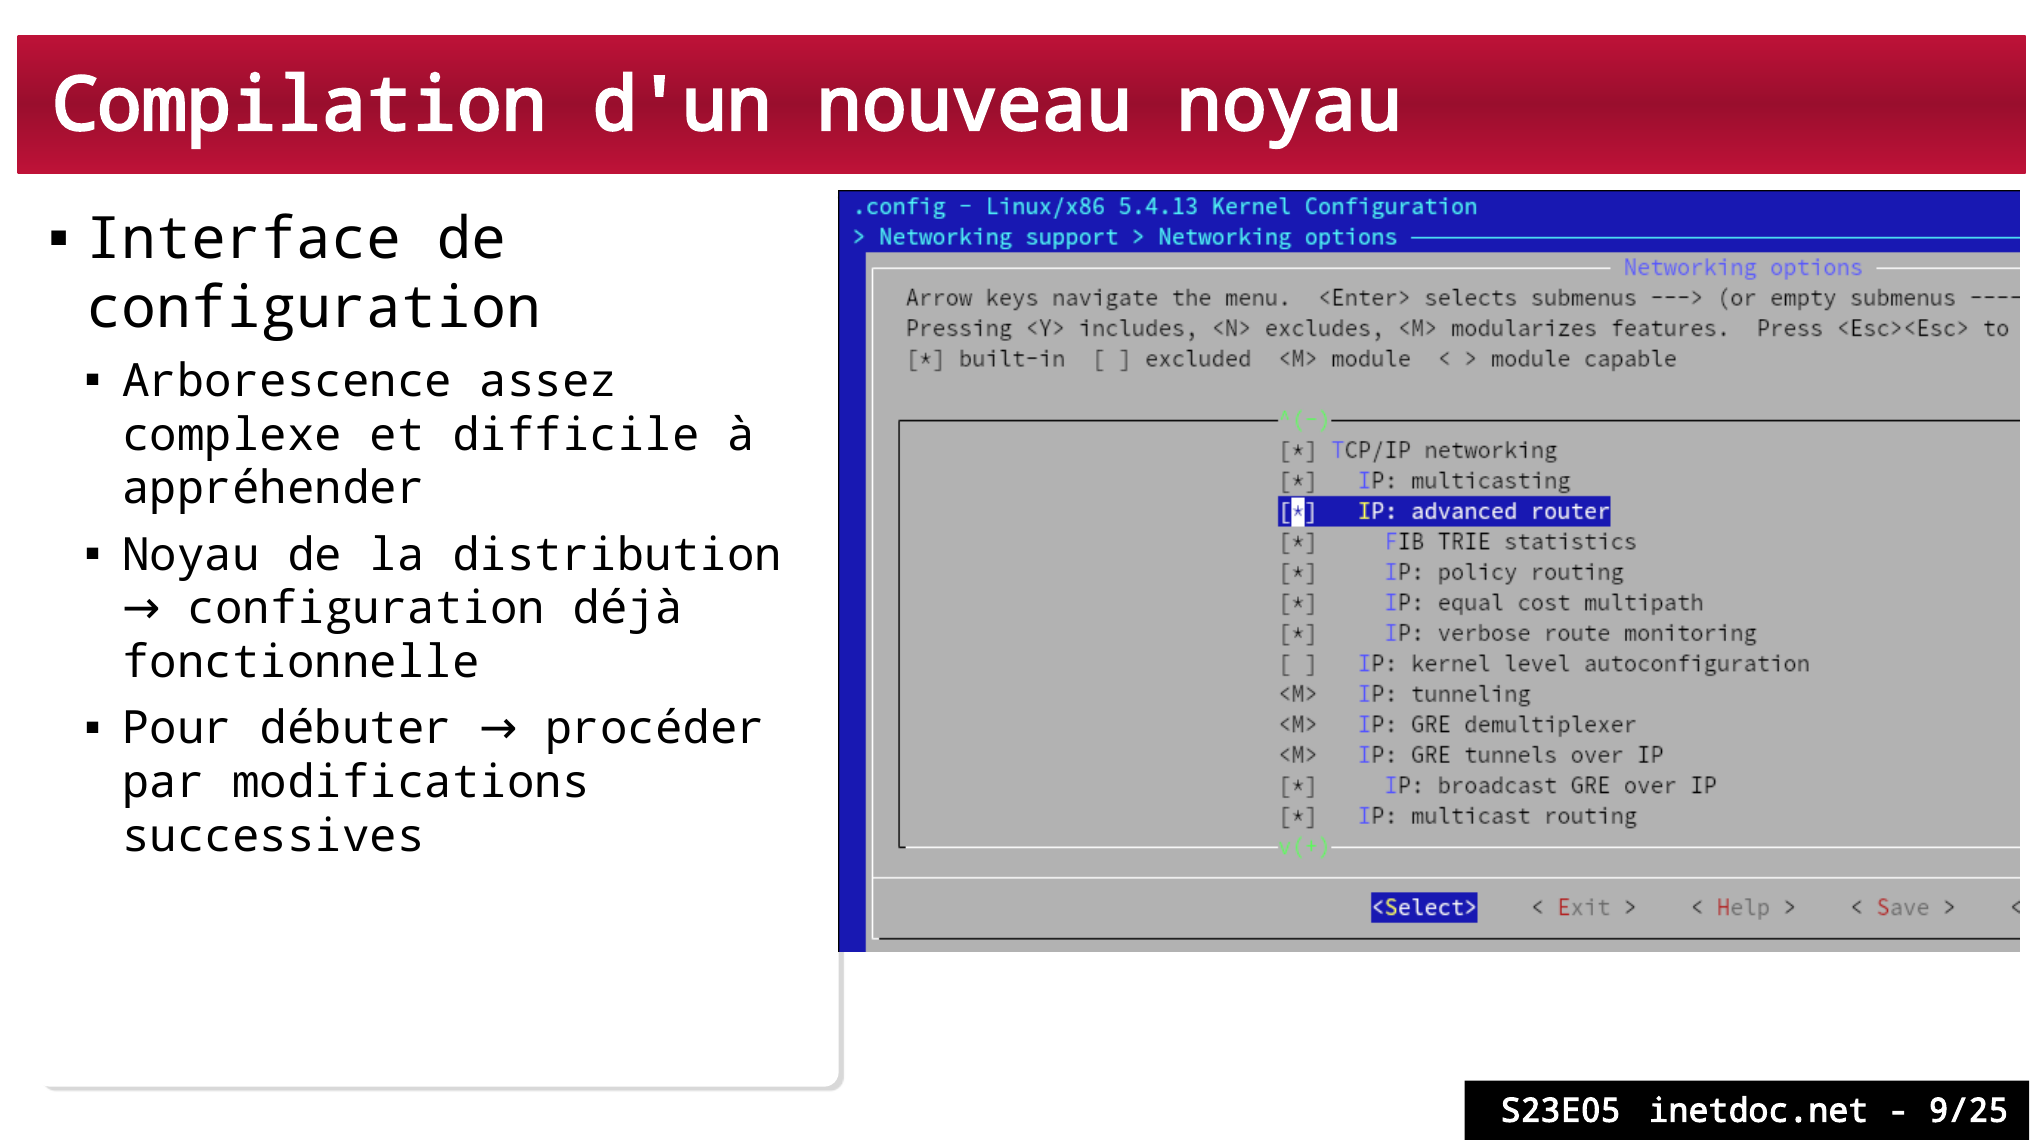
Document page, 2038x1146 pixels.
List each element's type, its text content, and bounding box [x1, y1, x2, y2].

text_box Compilation d'un nouveau noyau [17, 35, 2026, 174]
picture [838, 190, 2020, 952]
text_box S23E05 inetdoc.net - <numéro>/25 [1464, 1080, 2030, 1140]
text_box Interface de configuration Arborescence assez complexe et difficile à appréhender Noyau de la distribution → configuration déjà fonctionnelle Pour débuter → procéder par modifications successives [35, 188, 839, 1087]
